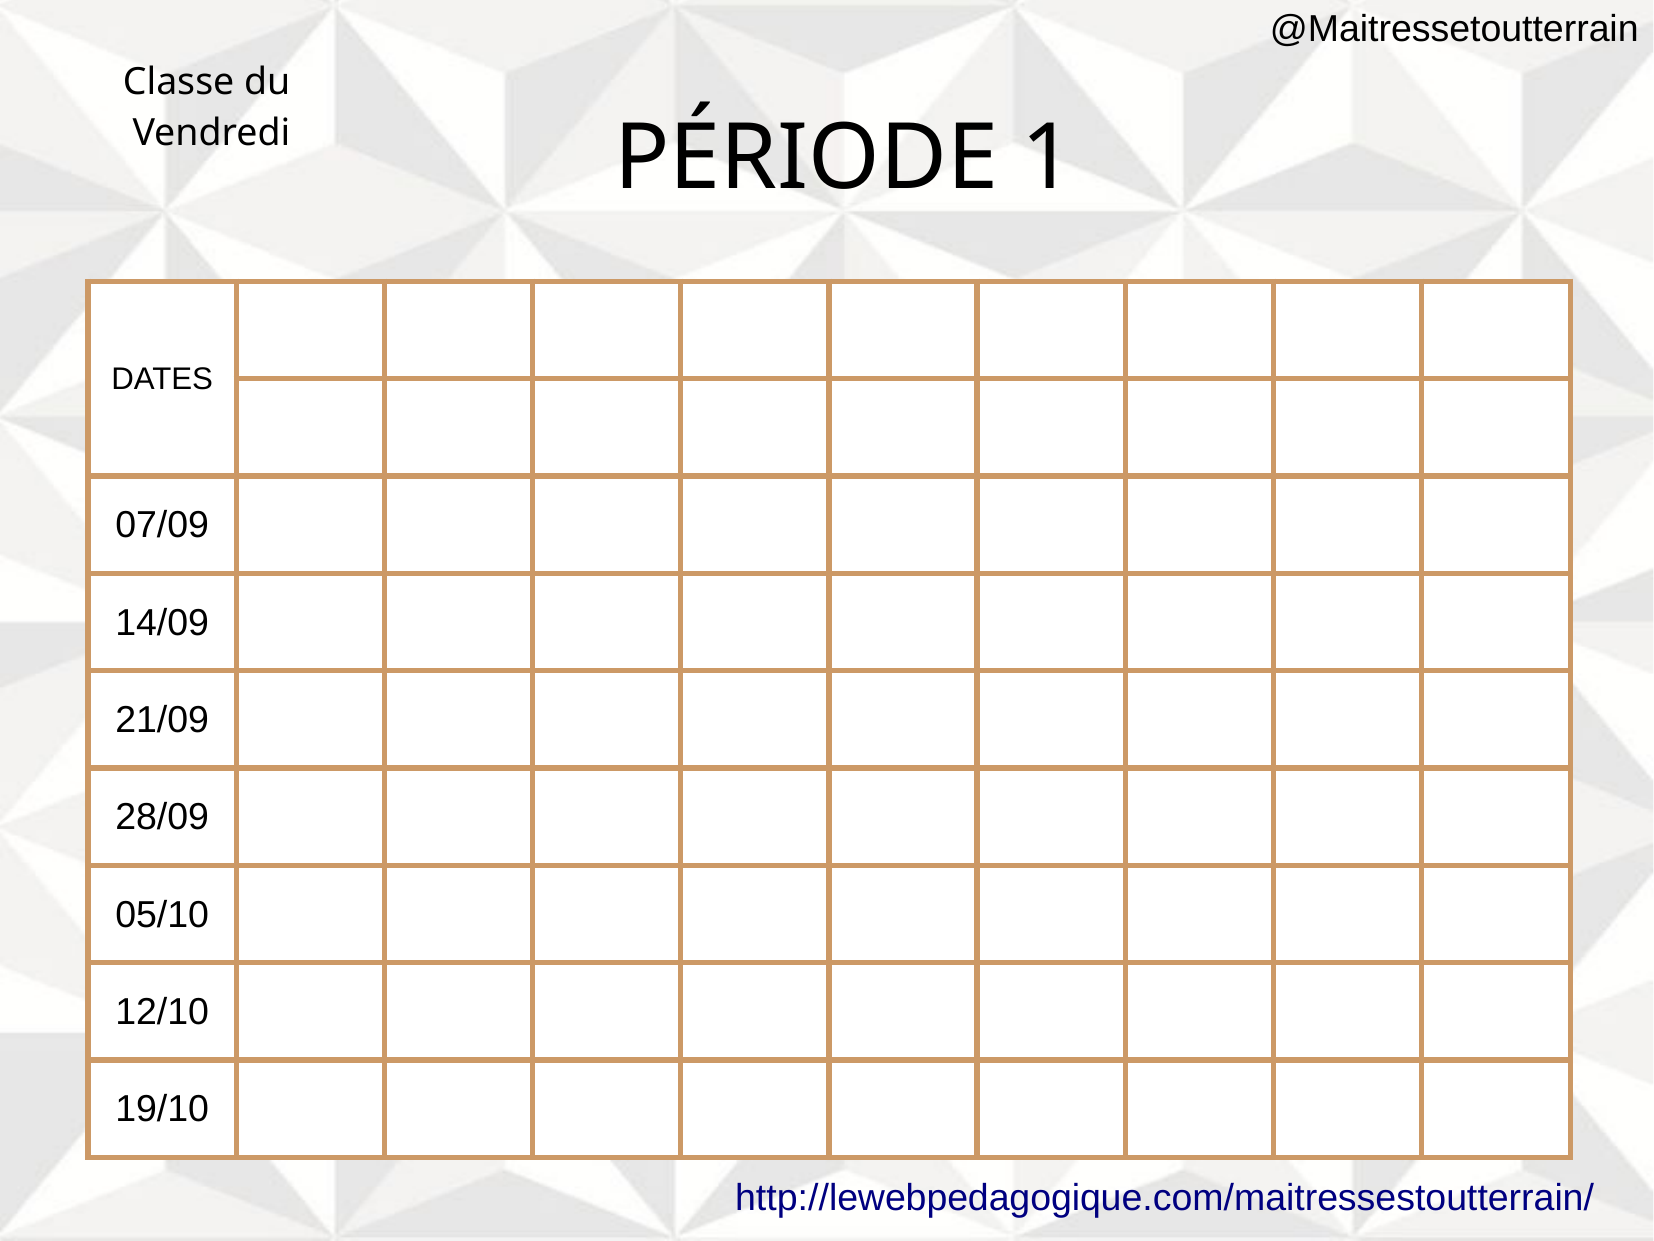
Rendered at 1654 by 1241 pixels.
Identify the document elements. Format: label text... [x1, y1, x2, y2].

table_cell [832, 479, 974, 571]
table_cell [832, 381, 974, 473]
table_cell [1424, 576, 1568, 668]
table_cell [1128, 381, 1271, 473]
table_cell [387, 381, 530, 473]
table_cell 05/10 [91, 868, 234, 960]
table_cell 28/09 [91, 771, 234, 863]
table_cell [1276, 673, 1419, 765]
table_header [239, 284, 382, 376]
table_cell [387, 771, 530, 863]
table_cell [1276, 479, 1419, 571]
table_cell [1276, 965, 1419, 1057]
table_cell [1128, 965, 1271, 1057]
table_cell [1424, 771, 1568, 863]
title PÉRIODE 1 [590, 49, 1099, 257]
table_cell [1424, 479, 1568, 571]
table_cell 19/10 [91, 1063, 234, 1155]
table_cell 21/09 [91, 673, 234, 765]
table_header [535, 284, 678, 376]
table_cell [239, 771, 382, 863]
table_cell [832, 673, 974, 765]
table_header [832, 284, 974, 376]
table_cell [683, 479, 826, 571]
table_header [1276, 284, 1419, 376]
table_cell [832, 1063, 974, 1155]
table_cell [980, 673, 1123, 765]
table_cell [535, 479, 678, 571]
table_cell [535, 965, 678, 1057]
table_cell [980, 771, 1123, 863]
table_cell [683, 381, 826, 473]
table_cell [832, 868, 974, 960]
table_cell 12/10 [91, 965, 234, 1057]
table_cell [1424, 673, 1568, 765]
table_cell [535, 771, 678, 863]
table_cell [239, 1063, 382, 1155]
table_cell [1276, 771, 1419, 863]
table_cell [832, 576, 974, 668]
table_cell [980, 1063, 1123, 1155]
table_cell 07/09 [91, 479, 234, 571]
table_cell [1424, 1063, 1568, 1155]
table_cell [239, 381, 382, 473]
table_cell [535, 673, 678, 765]
table_cell [535, 381, 678, 473]
table_cell 14/09 [91, 576, 234, 668]
text_box Classe du Vendredi [59, 47, 355, 157]
table_cell [683, 868, 826, 960]
table_cell [1128, 1063, 1271, 1155]
table_cell [535, 868, 678, 960]
table_cell [980, 576, 1123, 668]
table_cell [1424, 868, 1568, 960]
table_cell [980, 965, 1123, 1057]
table_cell [683, 771, 826, 863]
table_cell [1276, 381, 1419, 473]
table_cell [1128, 479, 1271, 571]
table_cell [832, 965, 974, 1057]
table_cell [535, 1063, 678, 1155]
table_cell [387, 576, 530, 668]
table_header [387, 284, 530, 376]
table_cell [1128, 576, 1271, 668]
table_cell [683, 576, 826, 668]
table_cell [387, 479, 530, 571]
table_cell [980, 479, 1123, 571]
table_cell [239, 868, 382, 960]
text_box @Maitressetoutterrain [1181, 0, 1654, 57]
table_cell [980, 868, 1123, 960]
table_cell [387, 1063, 530, 1155]
table_cell [535, 576, 678, 668]
table_cell [980, 381, 1123, 473]
table_cell [387, 965, 530, 1057]
table_cell [832, 771, 974, 863]
picture [0, 0, 1654, 1241]
table_cell [387, 868, 530, 960]
table_cell [1424, 965, 1568, 1057]
table_cell [239, 965, 382, 1057]
table_header DATES [91, 284, 234, 473]
table_cell [239, 576, 382, 668]
table_cell [683, 673, 826, 765]
table_header [980, 284, 1123, 376]
table_cell [1276, 576, 1419, 668]
table_cell [1424, 381, 1568, 473]
table_cell [1276, 1063, 1419, 1155]
table_cell [1276, 868, 1419, 960]
table_cell [239, 479, 382, 571]
table_cell [683, 1063, 826, 1155]
table_cell [387, 673, 530, 765]
table_header [1424, 284, 1568, 376]
table_header [683, 284, 826, 376]
table_cell [239, 673, 382, 765]
text_box http://lewebpedagogique.com/maitressestoutterrain/ [720, 1169, 1630, 1241]
table_cell [1128, 868, 1271, 960]
table_cell [1128, 771, 1271, 863]
table_header [1128, 284, 1271, 376]
table_cell [1128, 673, 1271, 765]
table_cell [683, 965, 826, 1057]
